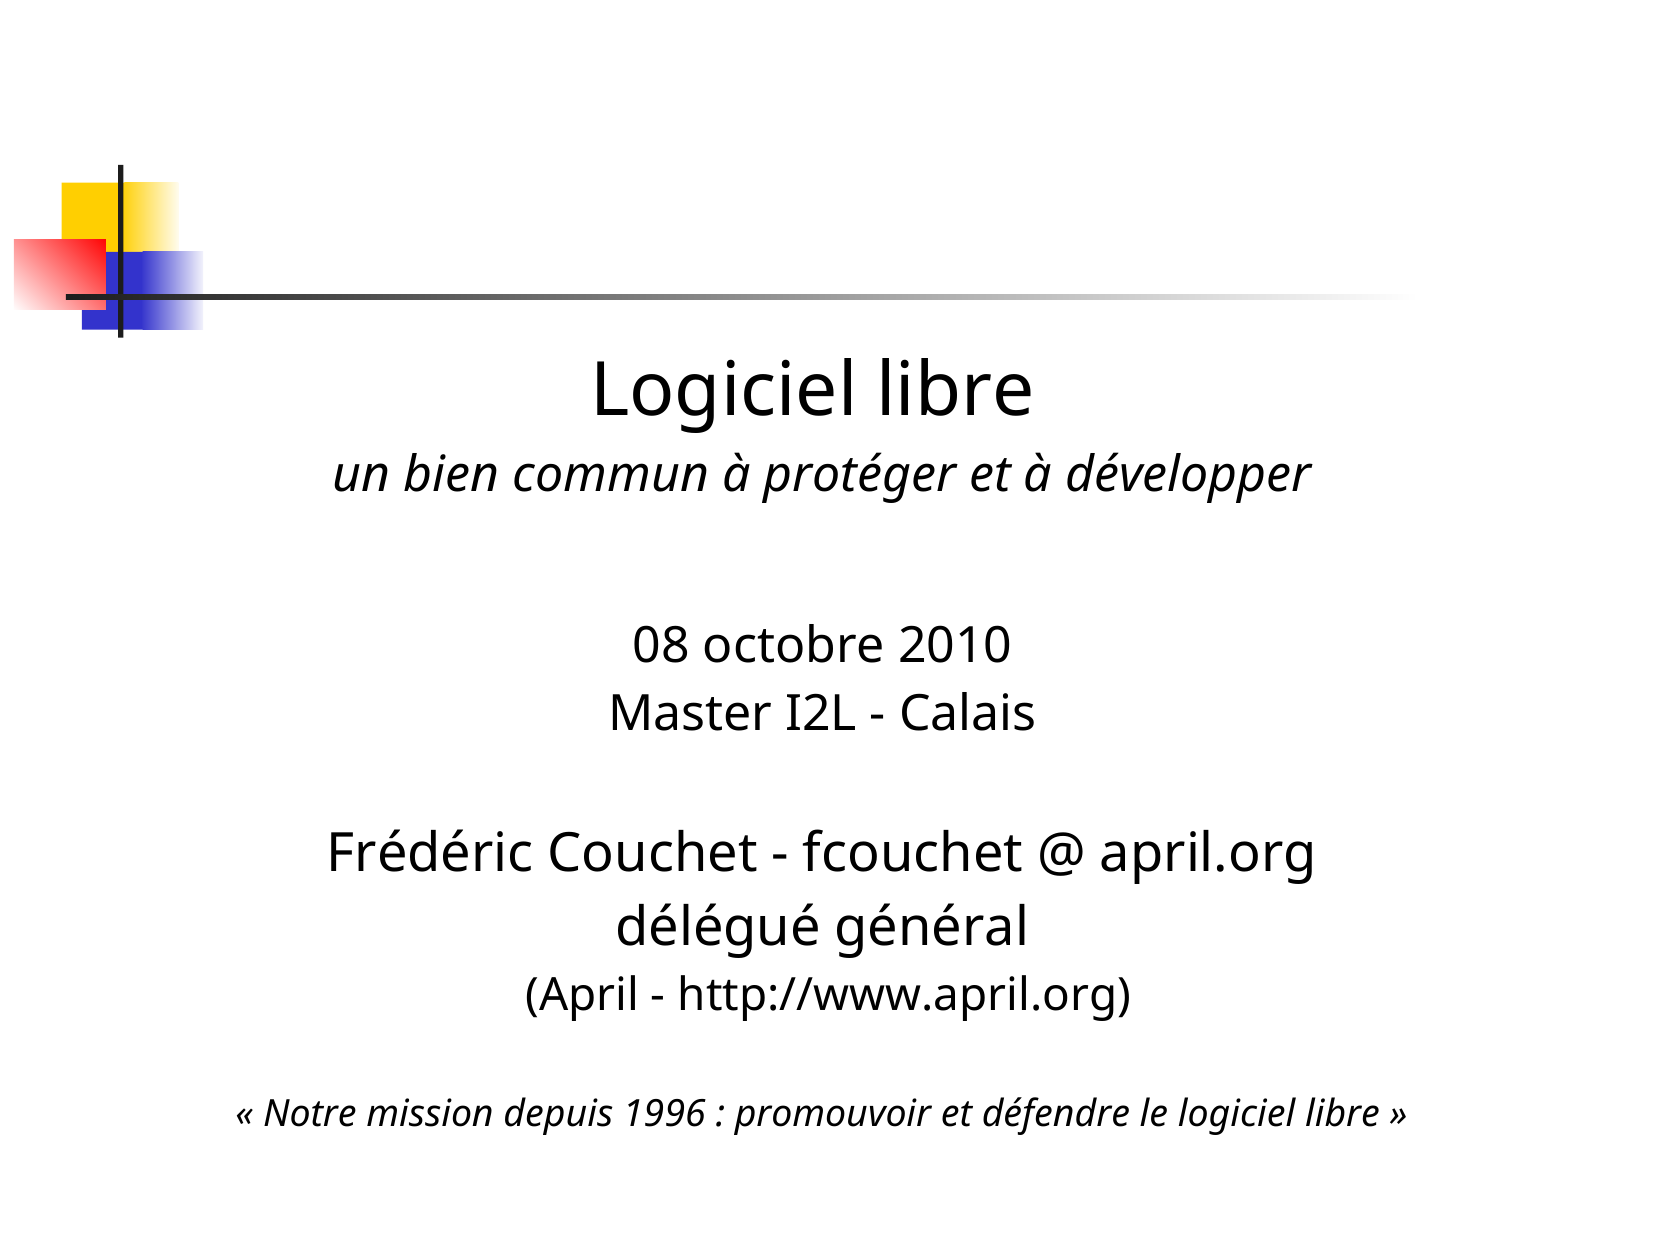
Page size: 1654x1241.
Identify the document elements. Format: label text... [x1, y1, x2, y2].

subtitle Logiciel libre un bien commun à protéger et à développer 08 octobre 2010 Master I2L - Calais Frédéric Couchet - fcouchet @ april.org délégué général (April - http://www.april.org) « Notre mission depuis 1996 : promouvoir et défendre le logiciel libre » [78, 234, 1532, 1160]
